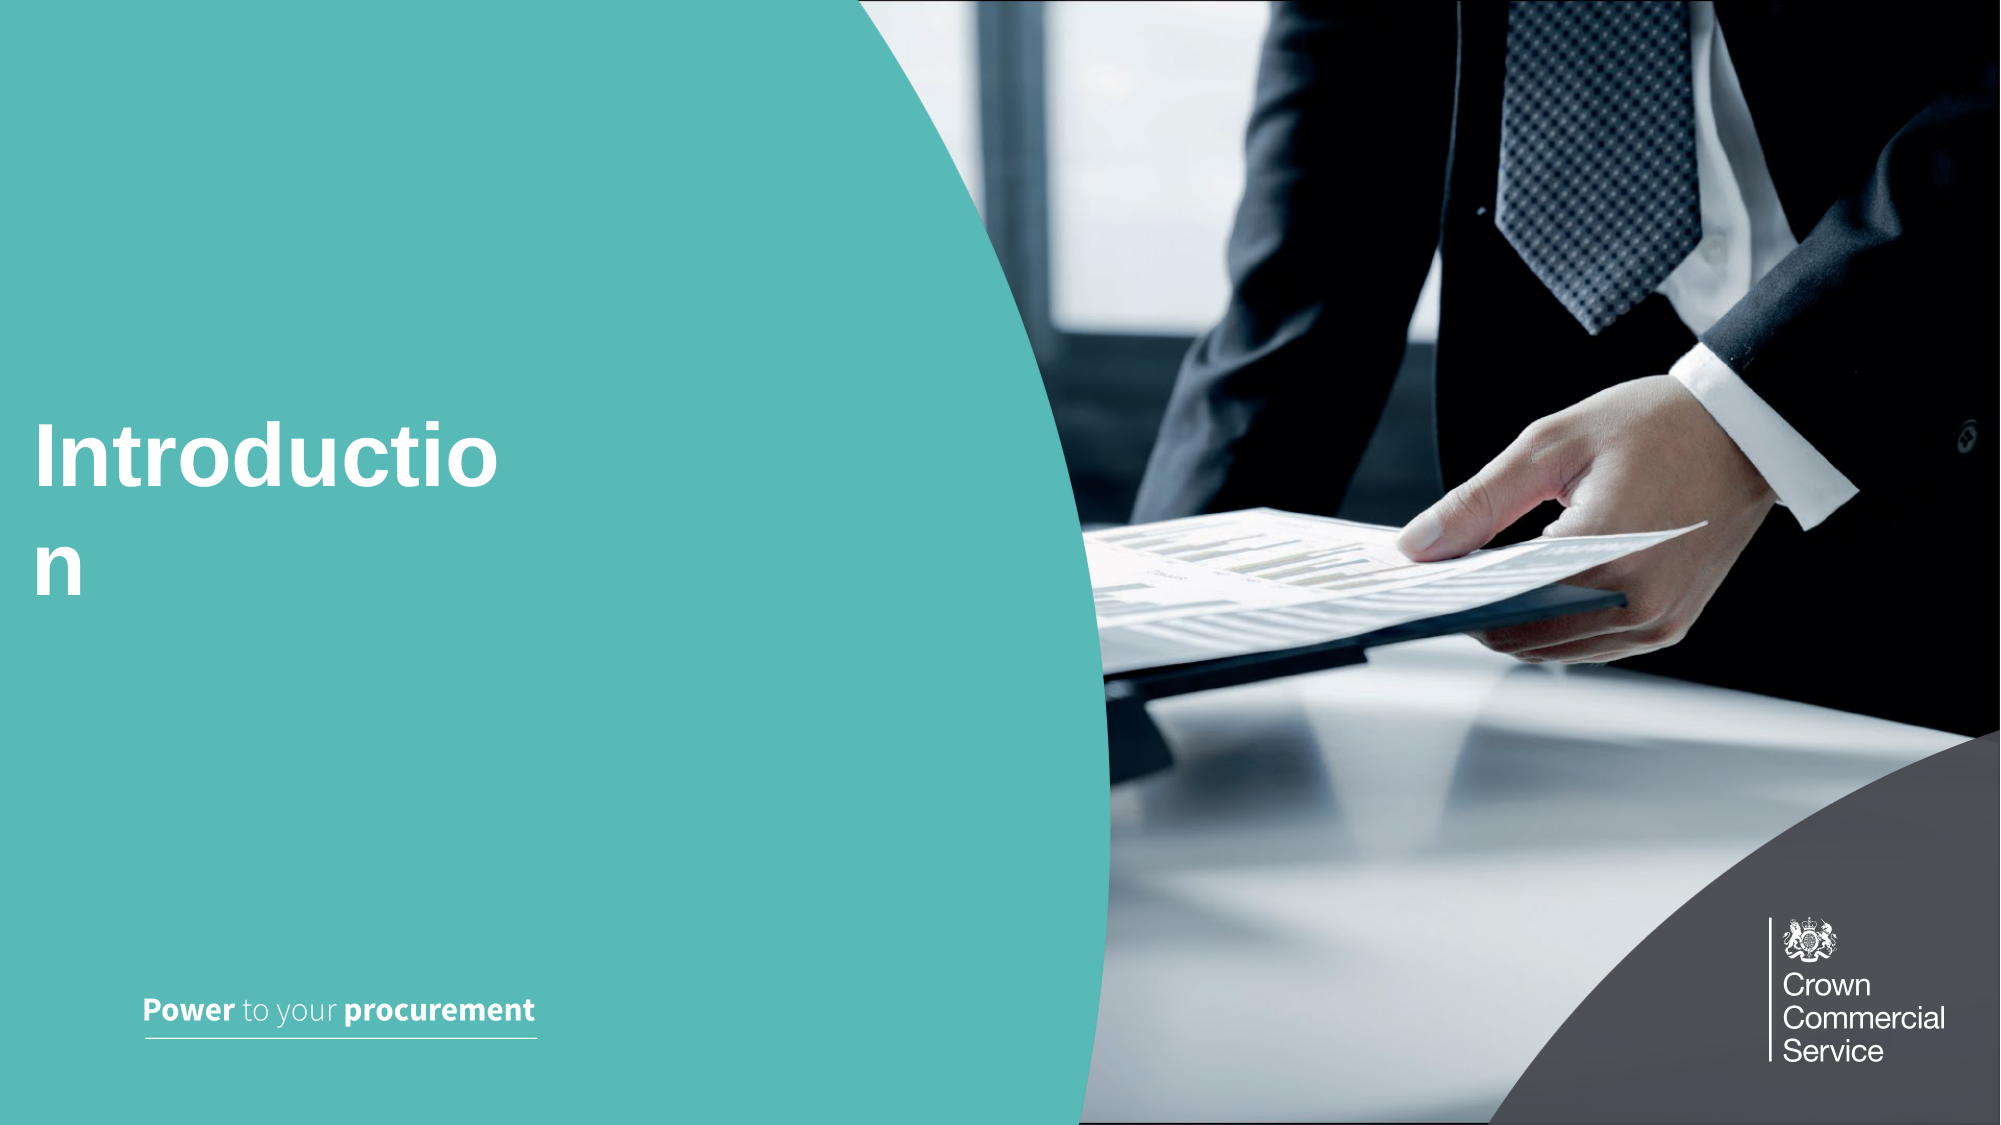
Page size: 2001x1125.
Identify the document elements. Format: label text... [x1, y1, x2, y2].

title Introduction [31, 288, 1005, 853]
picture [0, 0, 2000, 1125]
